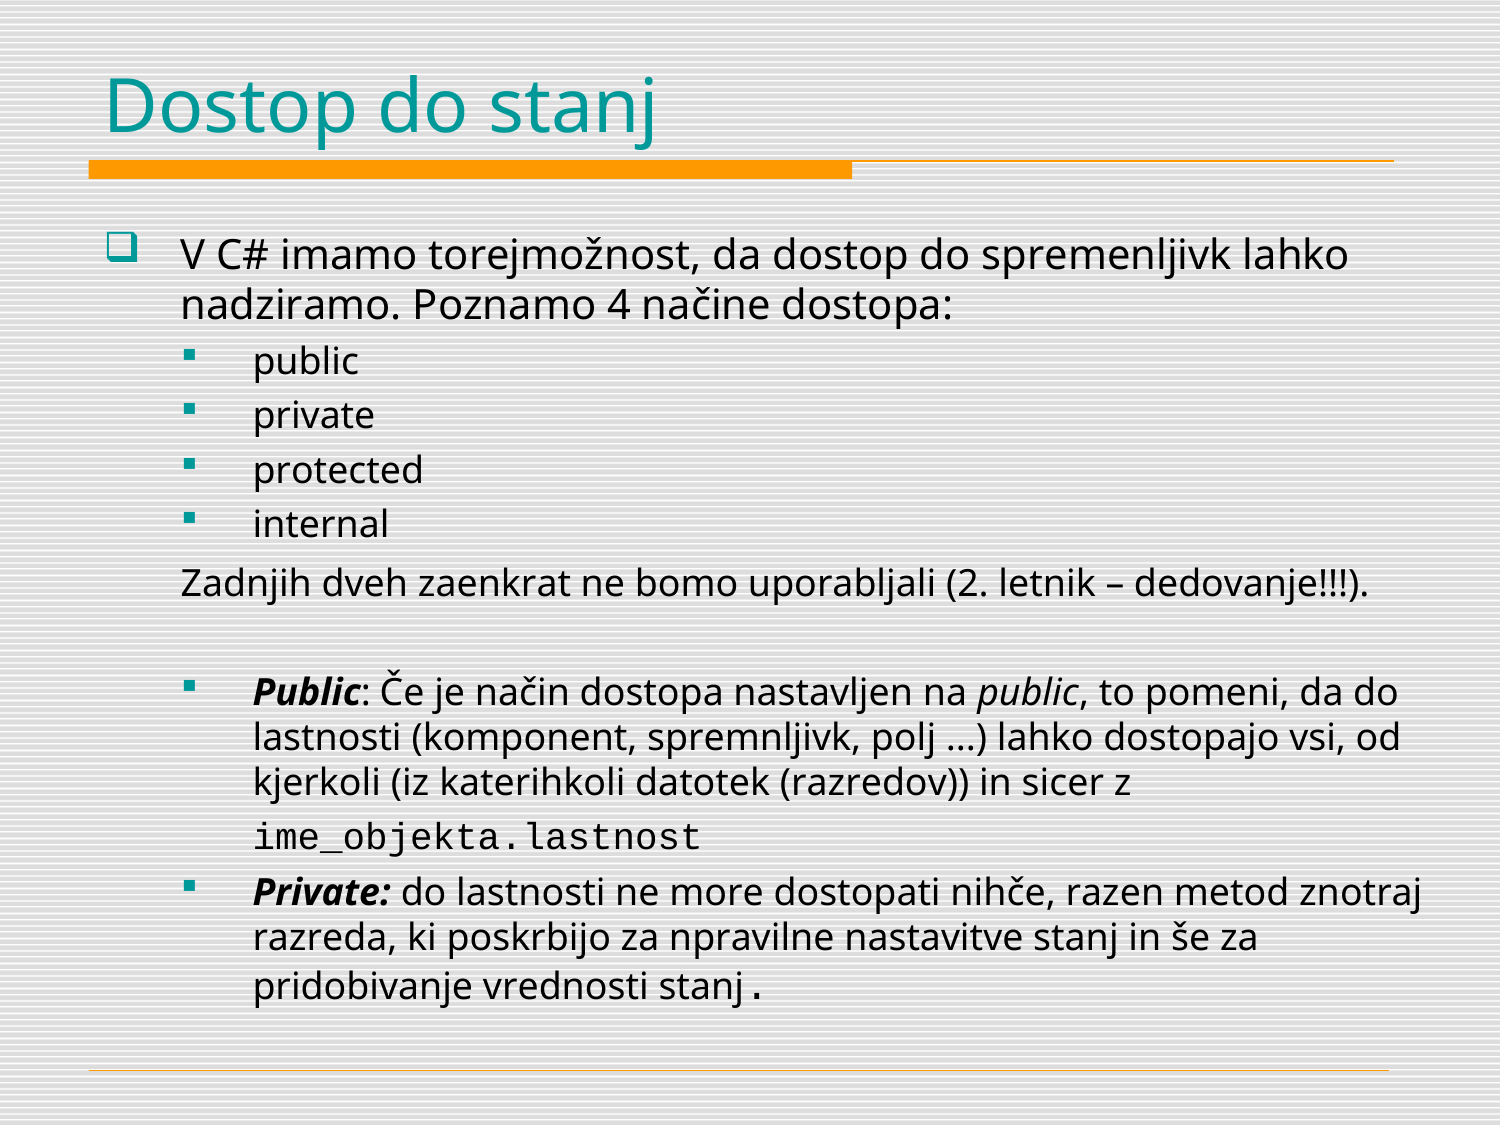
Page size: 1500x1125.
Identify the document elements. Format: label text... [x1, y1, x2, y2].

list V C# imamo torejmožnost, da dostop do spremenljivk lahko nadziramo. Poznamo 4 načine dostopa: public private protected internal Zadnjih dveh zaenkrat ne bomo uporabljali (2. letnik – dedovanje!!!). Public: Če je način dostopa nastavljen na public, to pomeni, da do lastnosti (komponent, spremnljivk, polj ...) lahko dostopajo vsi, od kjerkoli (iz katerihkoli datotek (razredov)) in sicer z ime_objekta.lastnost Private: do lastnosti ne more dostopati nihče, razen metod znotraj razreda, ki poskrbijo za npravilne nastavitve stanj in še za pridobivanje vrednosti stanj. [88, 220, 1500, 1059]
picture [0, 0, 1500, 1125]
title Dostop do stanj [88, 42, 1401, 155]
